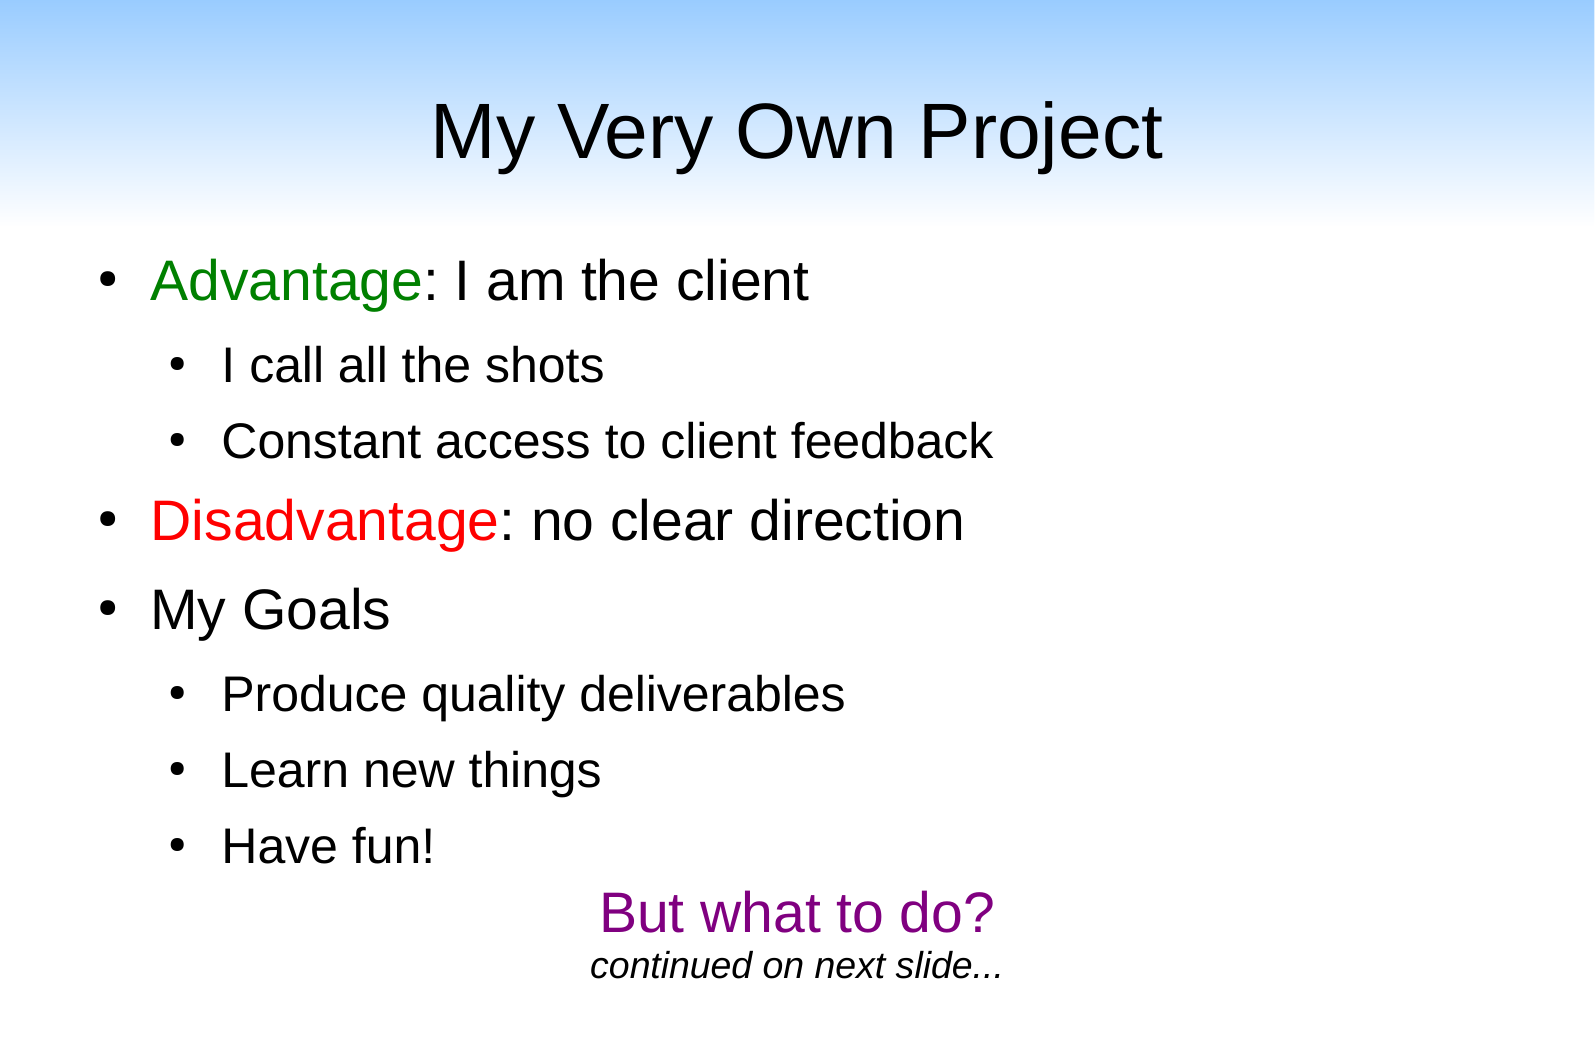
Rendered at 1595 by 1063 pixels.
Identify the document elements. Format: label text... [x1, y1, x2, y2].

text_box But what to do? continued on next slide... [538, 881, 1056, 987]
text_box [0, 0, 1595, 226]
title My Very Own Project [79, 42, 1515, 220]
list Advantage: I am the client I call all the shots Constant access to client feedback Disadvantage: no clear direction My Goals Produce quality deliverables Learn new things Have fun! [79, 248, 1515, 874]
